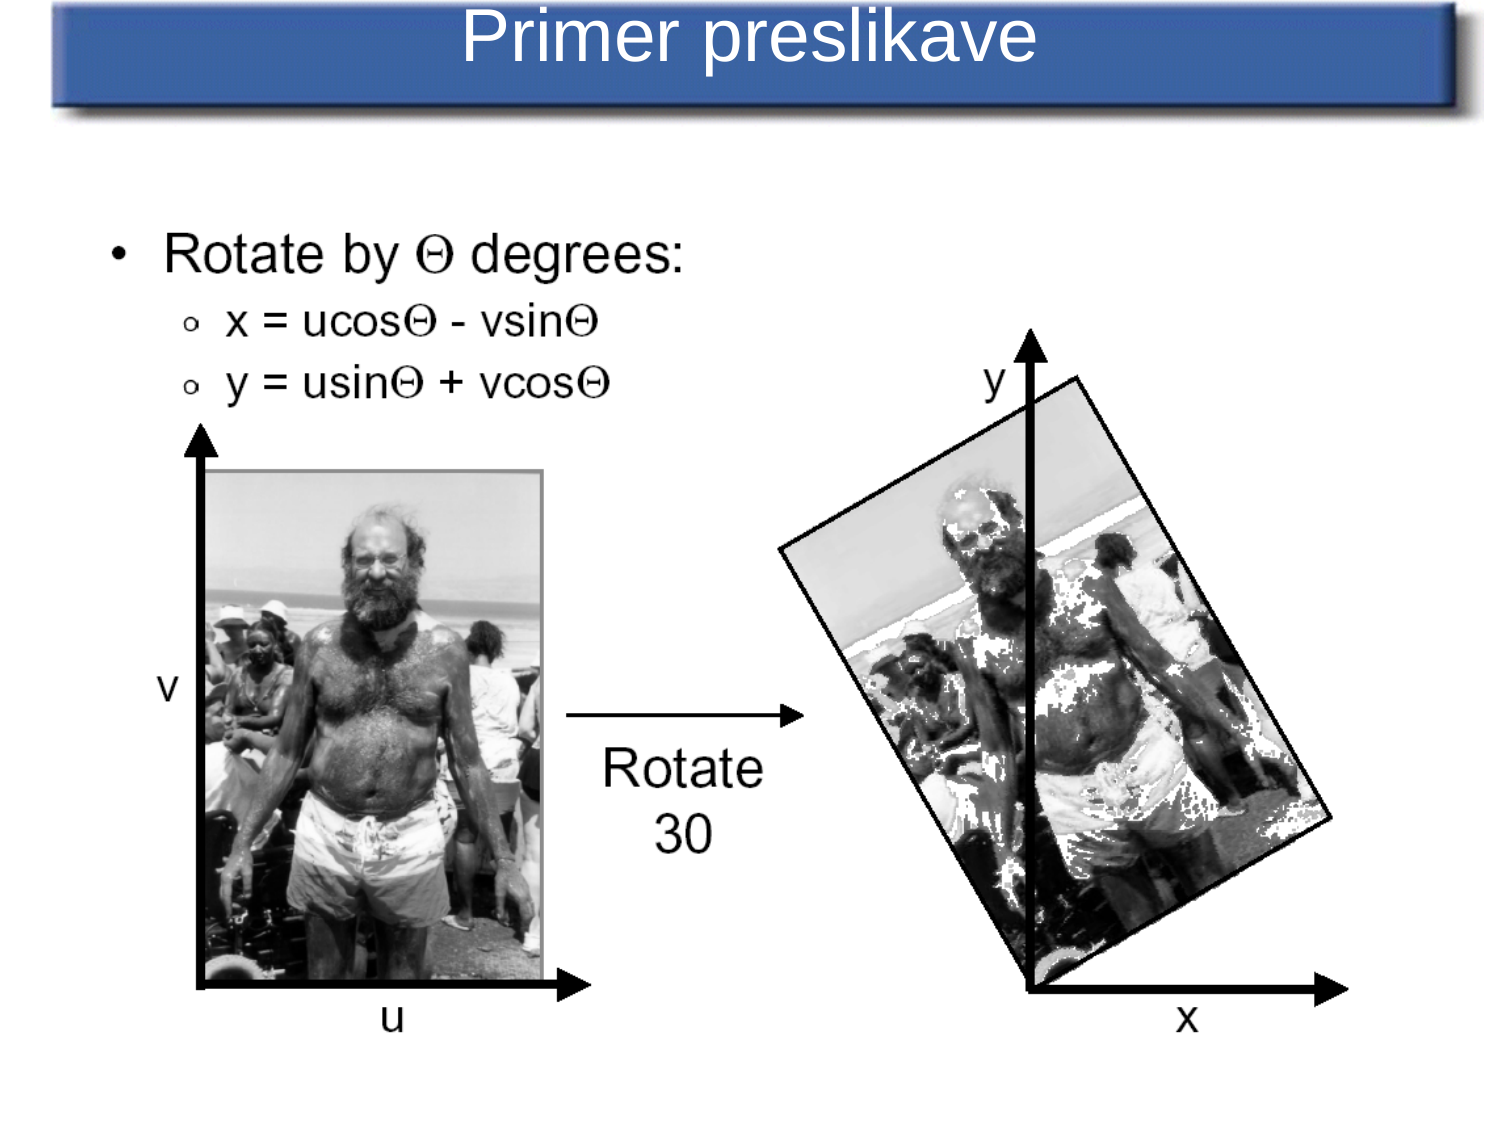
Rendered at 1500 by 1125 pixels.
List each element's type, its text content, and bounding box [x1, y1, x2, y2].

title Primer preslikave [75, 0, 1426, 85]
picture [99, 212, 1363, 1048]
picture [50, 0, 1484, 127]
